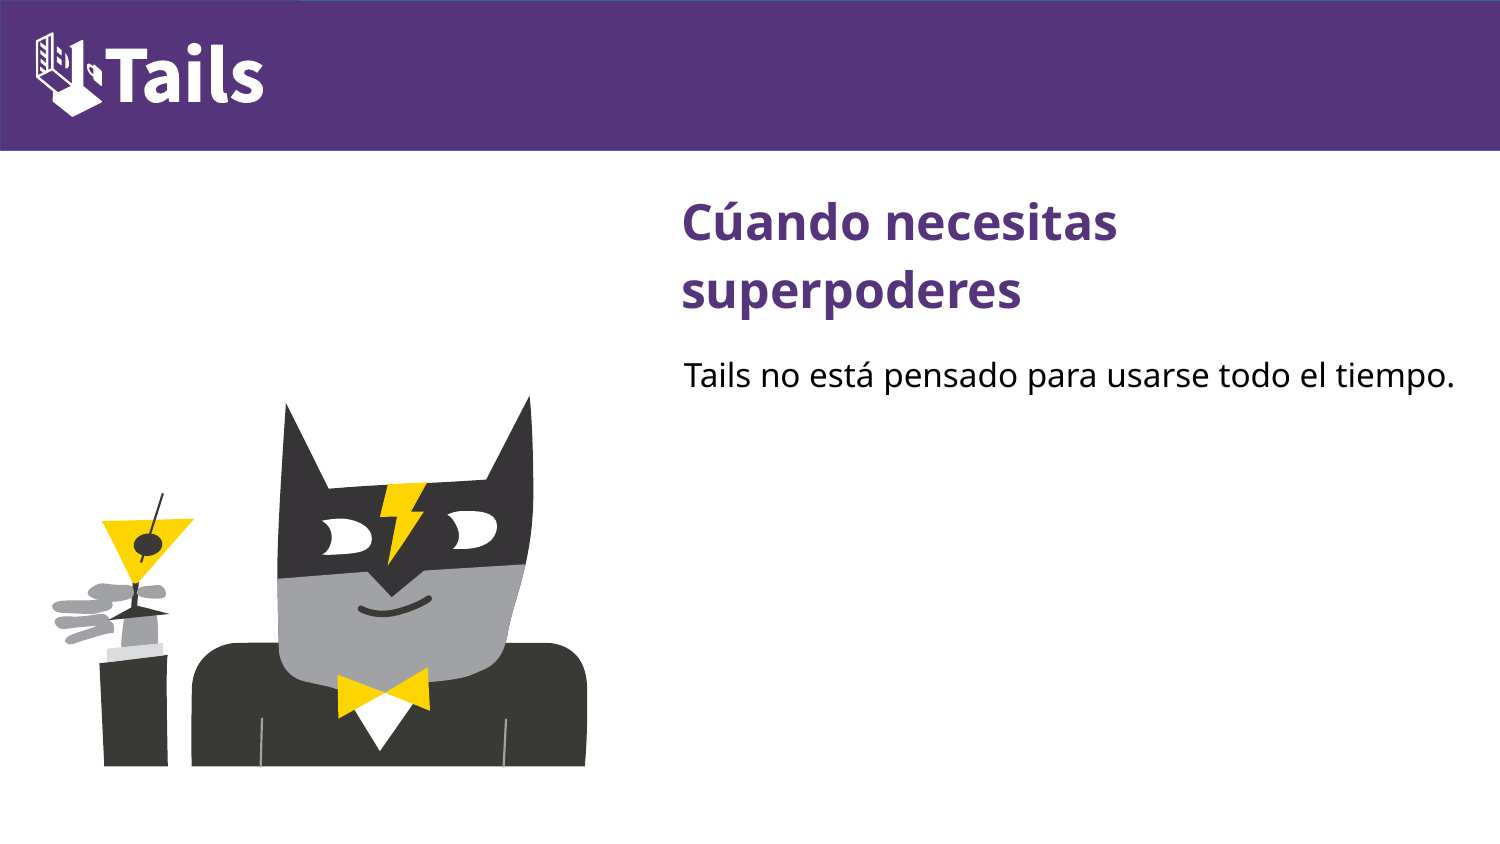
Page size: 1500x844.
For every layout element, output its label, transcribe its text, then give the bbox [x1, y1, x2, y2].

title Cúando necesitas superpoderes [681, 192, 1463, 319]
picture [4, 387, 658, 769]
text_box Tails no está pensado para usarse todo el tiempo. [669, 337, 1500, 449]
